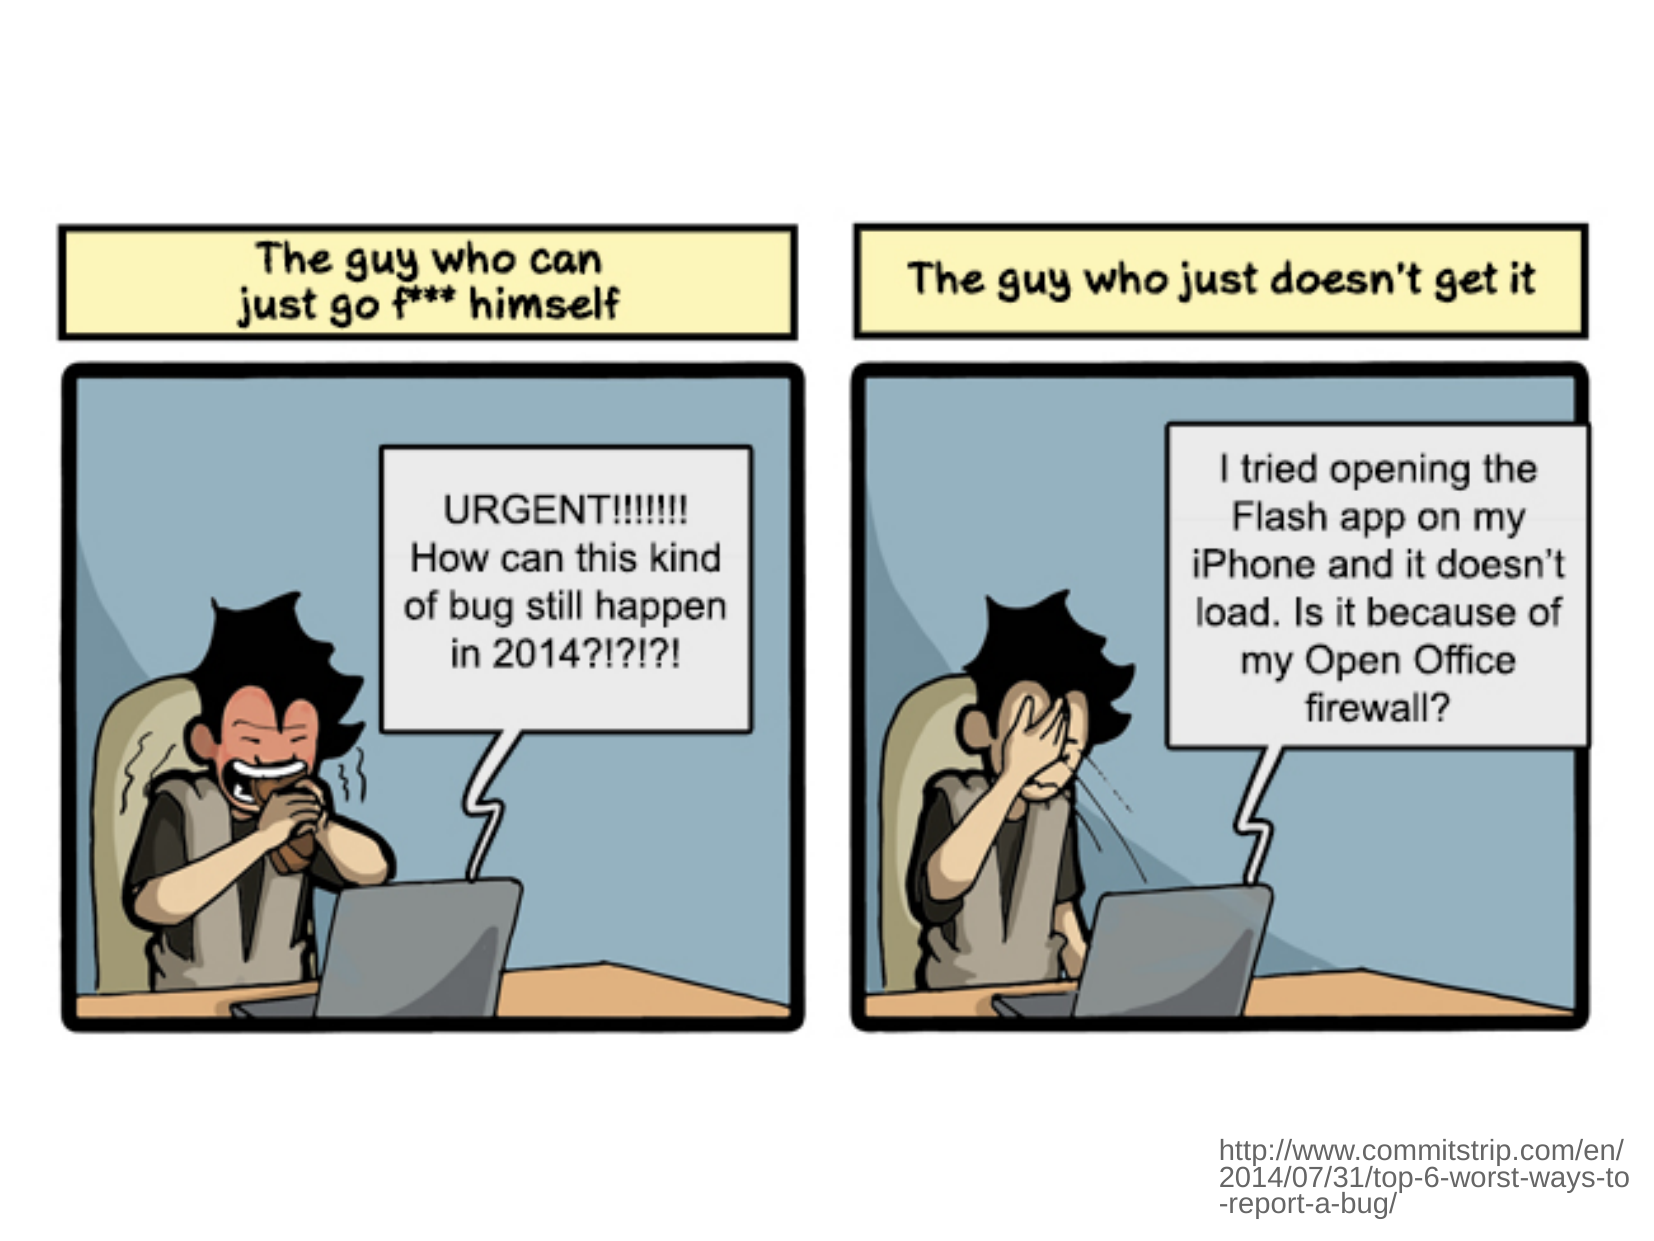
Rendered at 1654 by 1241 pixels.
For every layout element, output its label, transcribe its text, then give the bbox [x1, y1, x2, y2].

picture [1, 196, 1653, 1044]
text_box http://www.commitstrip.com/en/2014/07/31/top-6-worst-ways-to-report-a-bug/ [1203, 1127, 1652, 1241]
